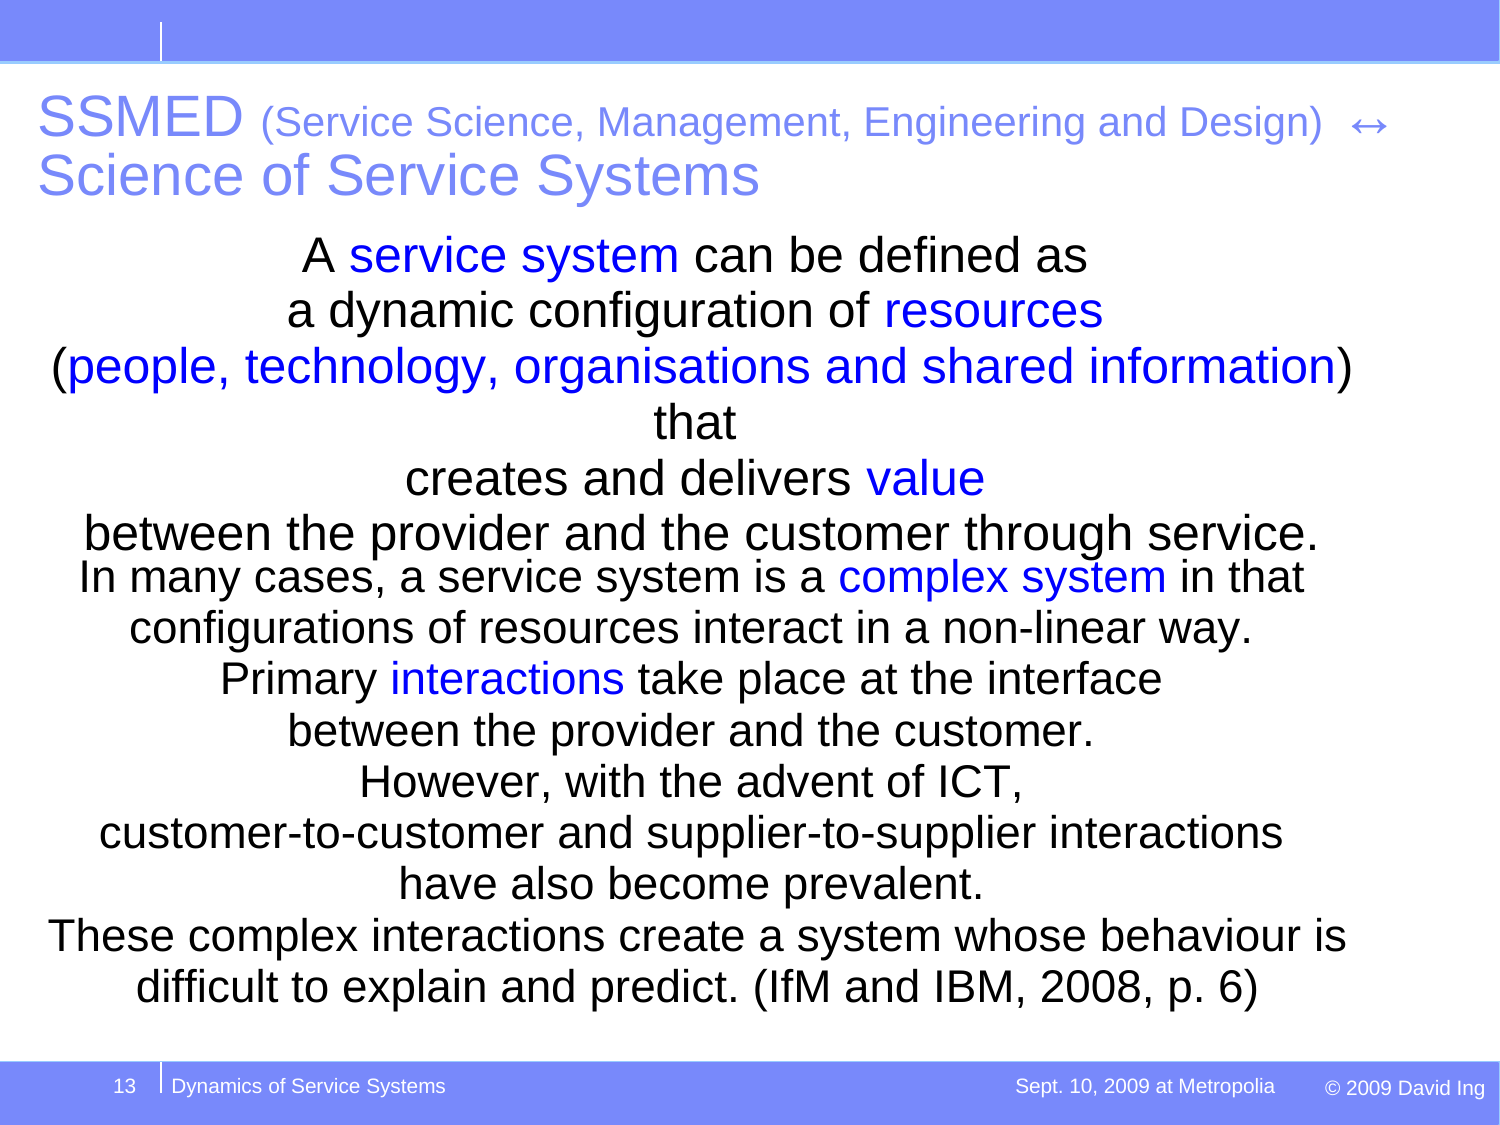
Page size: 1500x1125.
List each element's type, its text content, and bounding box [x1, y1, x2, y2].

text_box [570, 537, 582, 543]
text_box [1179, 526, 1193, 534]
text_box In many cases, a service system is a complex system in that configurations of resources interact in a non-linear way. Primary interactions take place at the interface between the provider and the customer. However, with the advent of ICT, customer-to-customer and supplier-to-supplier interactions have also become prevalent. These complex interactions create a system whose behaviour is difficult to explain and predict. (IfM and IBM, 2008, p. 6) [32, 543, 1465, 1023]
text_box [501, 517, 639, 543]
text_box A service system can be defined as a dynamic configuration of resources (people, technology, organisations and shared information) that creates and delivers value between the provider and the customer through service. [35, 219, 1463, 517]
text_box [512, 526, 526, 534]
text_box [682, 517, 980, 543]
text_box [985, 526, 997, 543]
text_box [709, 526, 723, 534]
text_box [1284, 526, 1298, 534]
text_box [886, 527, 897, 543]
text_box [17, 239, 1481, 1028]
text_box [166, 529, 174, 543]
text_box [599, 526, 611, 543]
text_box [308, 526, 320, 543]
text_box [91, 517, 303, 543]
text_box [118, 526, 132, 534]
text_box [334, 526, 348, 534]
text_box [1029, 526, 1043, 543]
text_box [308, 517, 497, 543]
title SSMED (Service Science, Management, Engineering and Design) ↔ Science of Service Systems [37, 90, 1463, 209]
text_box [842, 526, 856, 543]
text_box [912, 526, 926, 534]
text_box [195, 526, 209, 534]
text_box [1113, 526, 1125, 543]
text_box [252, 526, 264, 543]
text_box [420, 526, 434, 543]
text_box [626, 526, 639, 543]
text_box [871, 527, 882, 543]
text_box [682, 526, 694, 543]
text_box [1084, 526, 1097, 543]
text_box [643, 517, 677, 543]
text_box [377, 527, 390, 543]
text_box [223, 526, 237, 534]
text_box [484, 526, 497, 543]
text_box [91, 527, 104, 543]
text_box [985, 517, 1108, 543]
